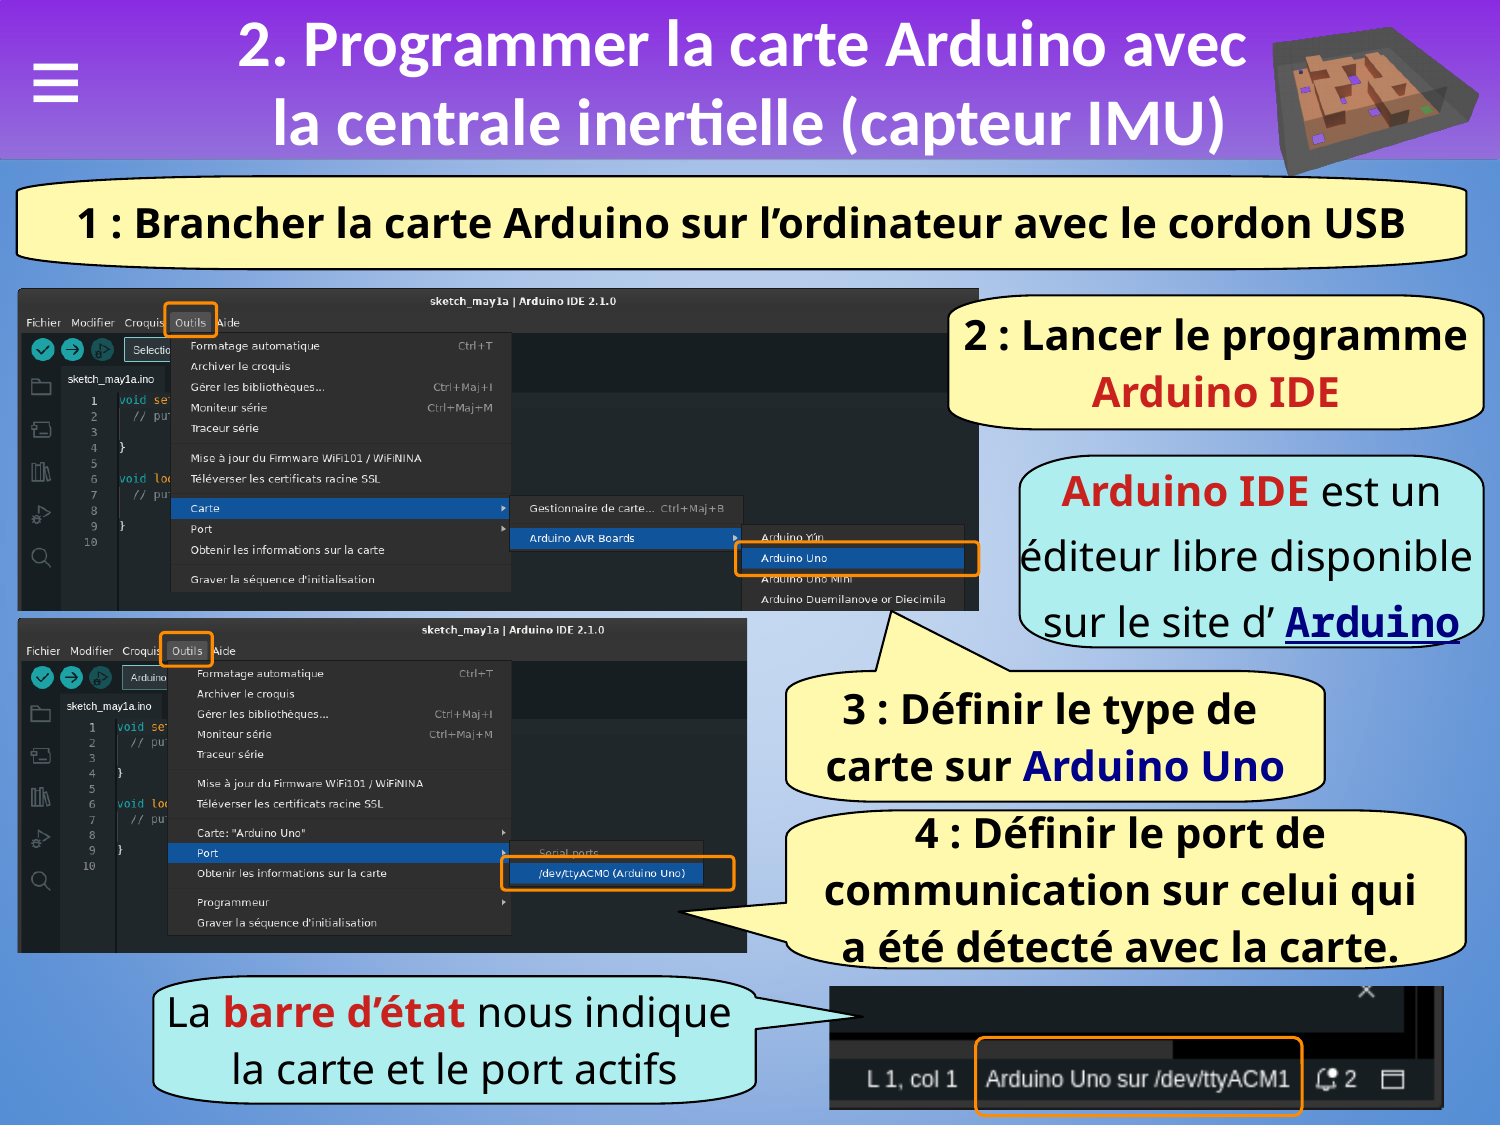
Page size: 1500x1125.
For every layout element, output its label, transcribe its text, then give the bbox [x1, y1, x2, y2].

text_box 1 : Brancher la carte Arduino sur l’ordinateur avec le cordon USB [16, 176, 1467, 270]
text_box 4 : Définir le port de communication sur celui qui a été détecté avec la carte. [678, 810, 1466, 969]
text_box La barre d’état nous indique la carte et le port actifs [153, 976, 863, 1104]
text_box 2 : Lancer le programme Arduino IDE [948, 295, 1484, 430]
text_box 3 : Définir le type de carte sur Arduino Uno [786, 610, 1325, 802]
text_box 2. Programmer la carte Arduino avec la centrale inertielle (capteur IMU) [0, 0, 1500, 159]
picture [0, 27, 1500, 1125]
text_box ≡ [14, 23, 101, 141]
text_box Arduino IDE est un éditeur libre disponible sur le site d’ Arduino [1019, 455, 1484, 648]
